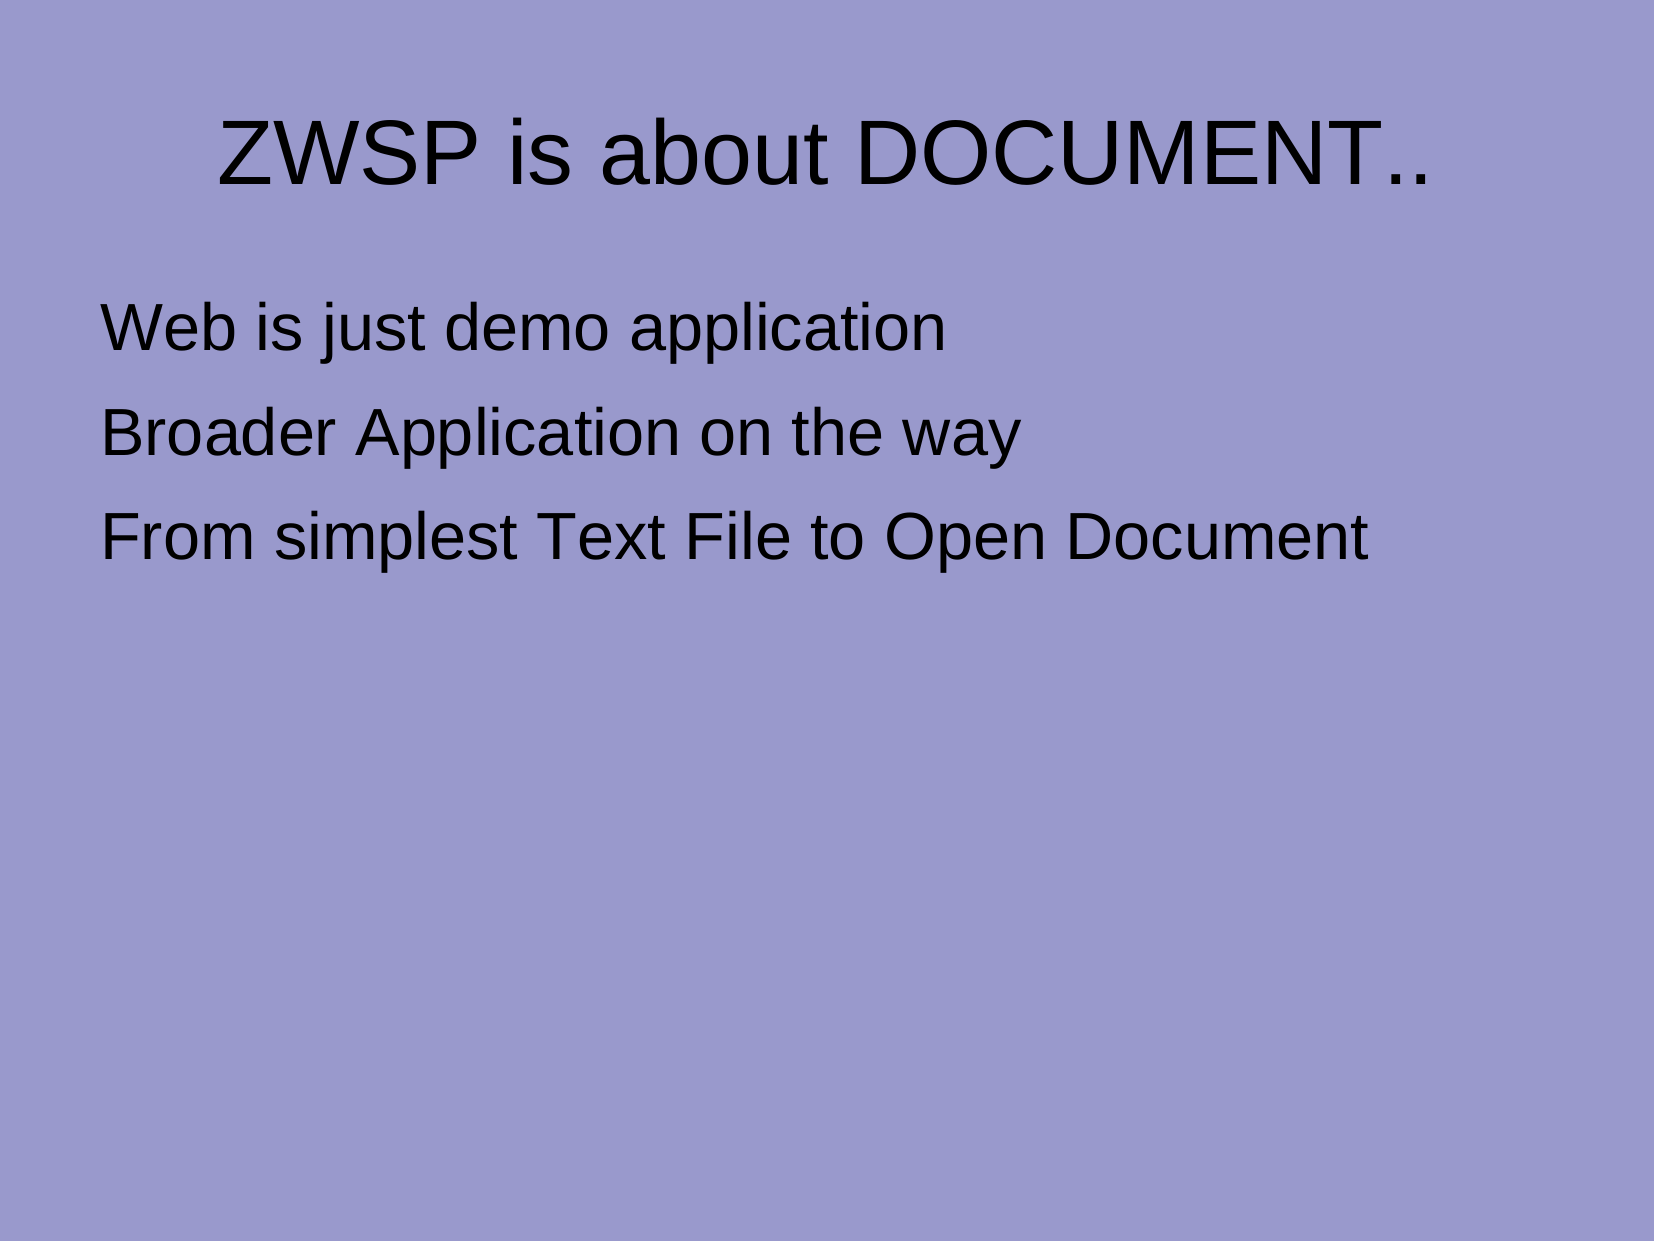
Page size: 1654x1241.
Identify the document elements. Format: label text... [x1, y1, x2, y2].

list Web is just demo application Broader Application on the way From simplest Text File to Open Document [82, 290, 1571, 1094]
title ZWSP is about DOCUMENT.. [82, 49, 1571, 257]
